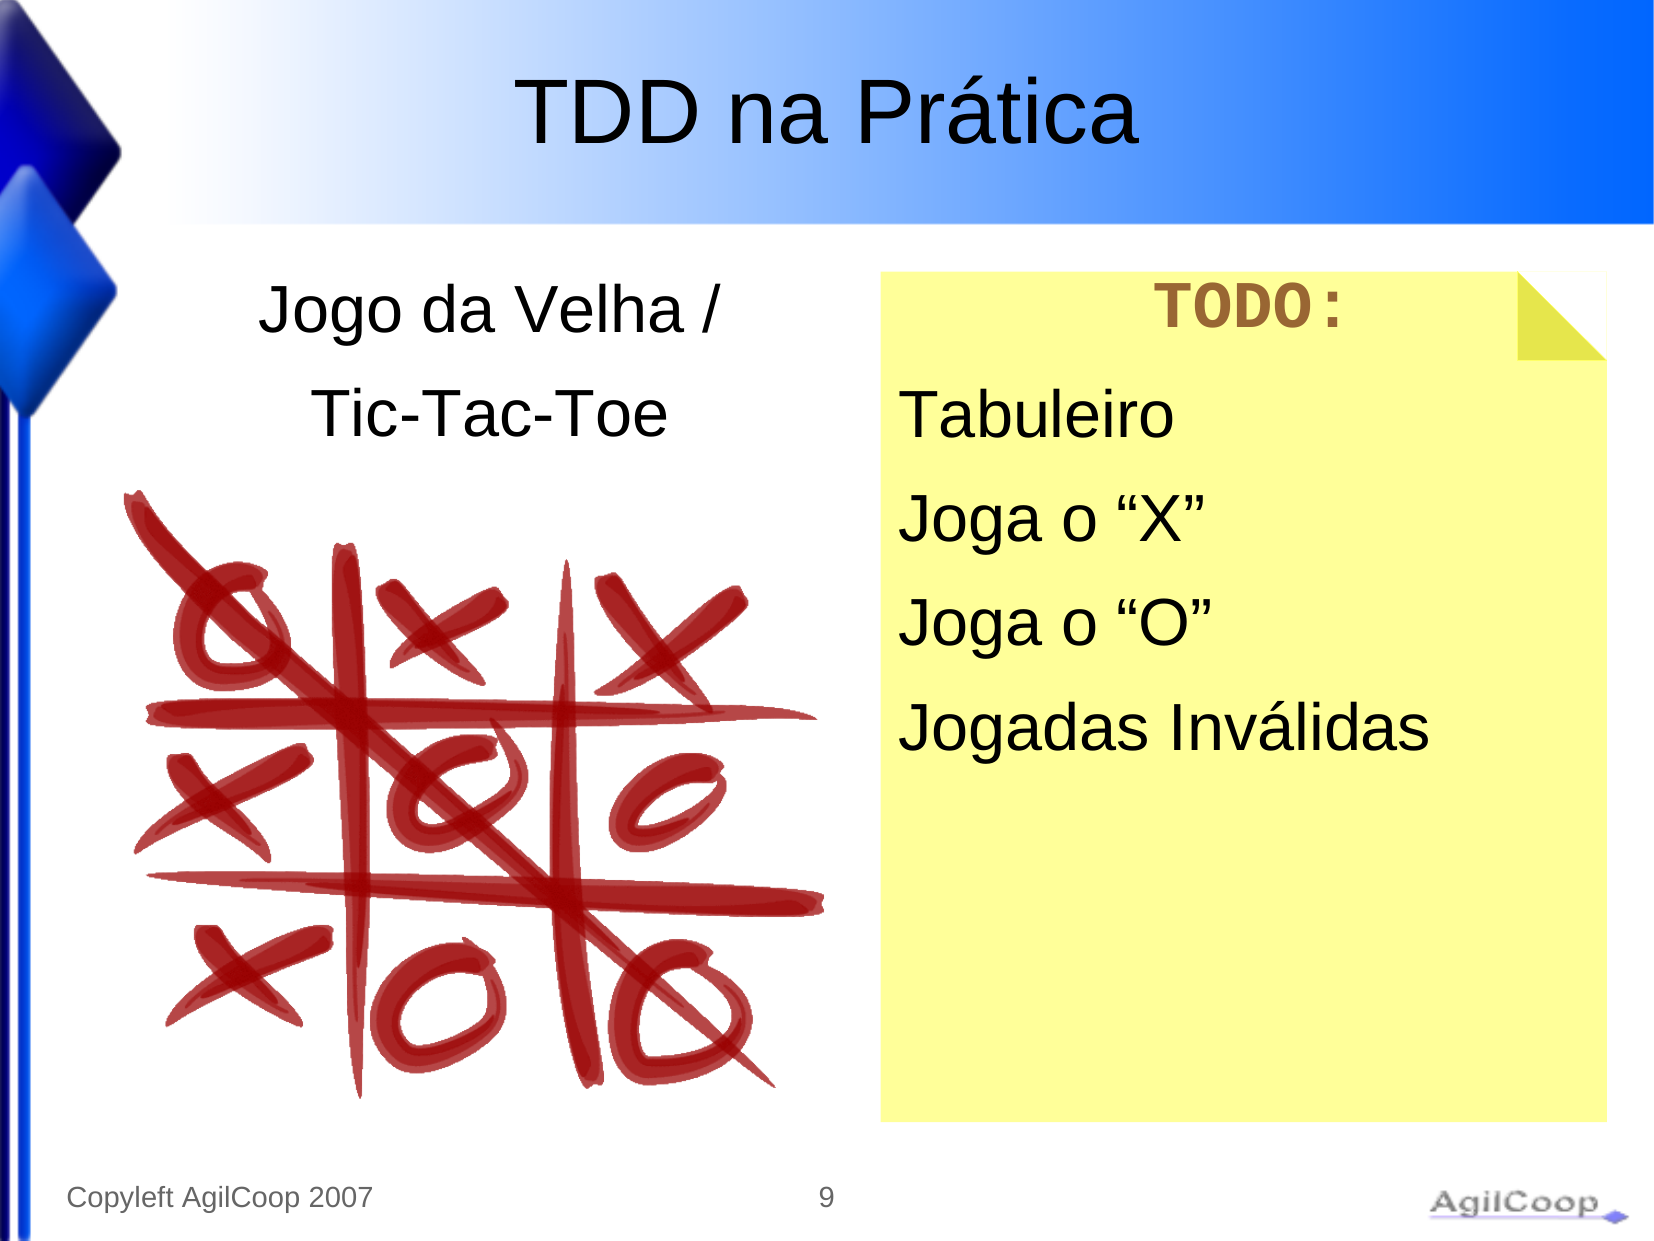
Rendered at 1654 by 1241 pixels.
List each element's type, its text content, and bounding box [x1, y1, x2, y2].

picture [0, 0, 1654, 1241]
title TDD na Prática [82, 8, 1571, 216]
list Jogo da Velha / Tic-Tac-Toe [118, 271, 845, 466]
text_box [1517, 271, 1607, 361]
list TODO: Tabuleiro Joga o “X” Joga o “O” Jogadas Inválidas [880, 271, 1607, 1123]
